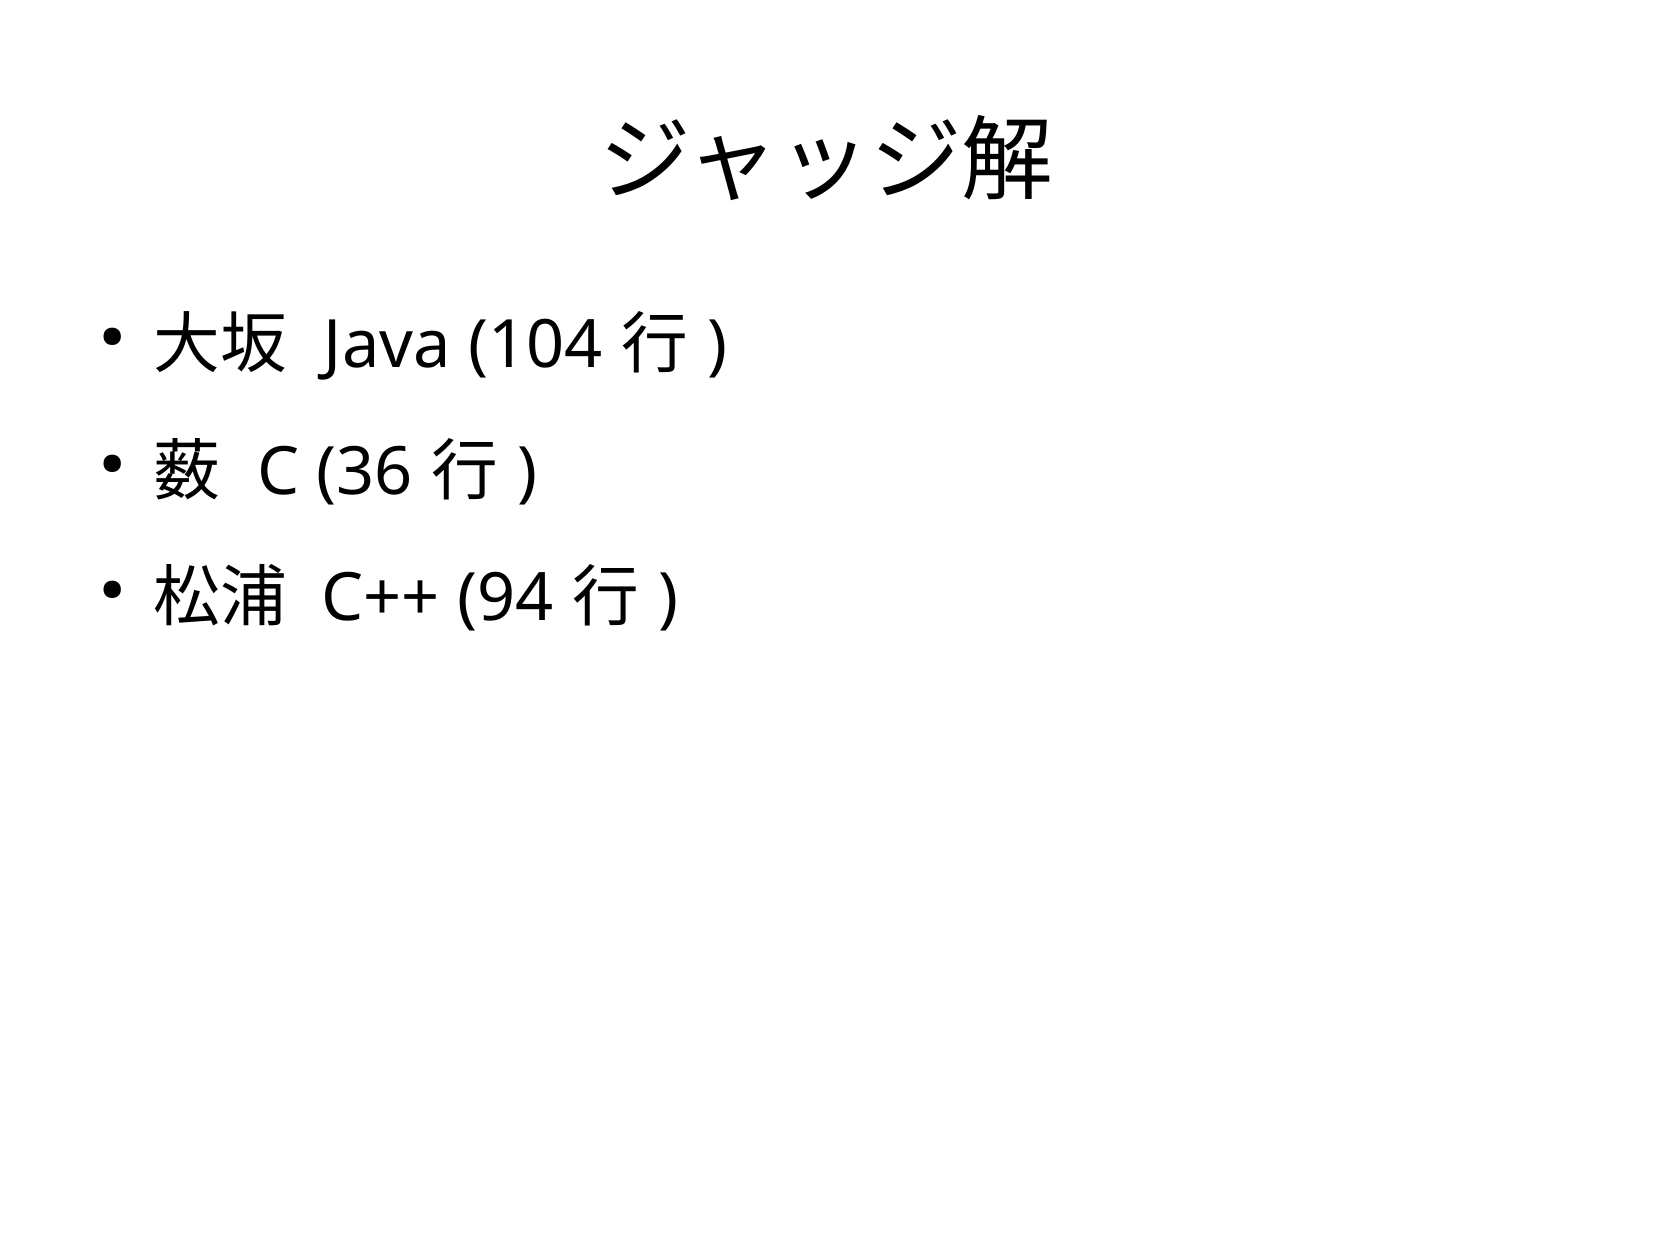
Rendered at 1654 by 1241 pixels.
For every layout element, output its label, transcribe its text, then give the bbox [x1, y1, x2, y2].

list 大坂 Java (104行) 薮 C (36行) 松浦 C++ (94行) [82, 290, 1538, 1010]
title ジャッジ解 [82, 49, 1571, 257]
